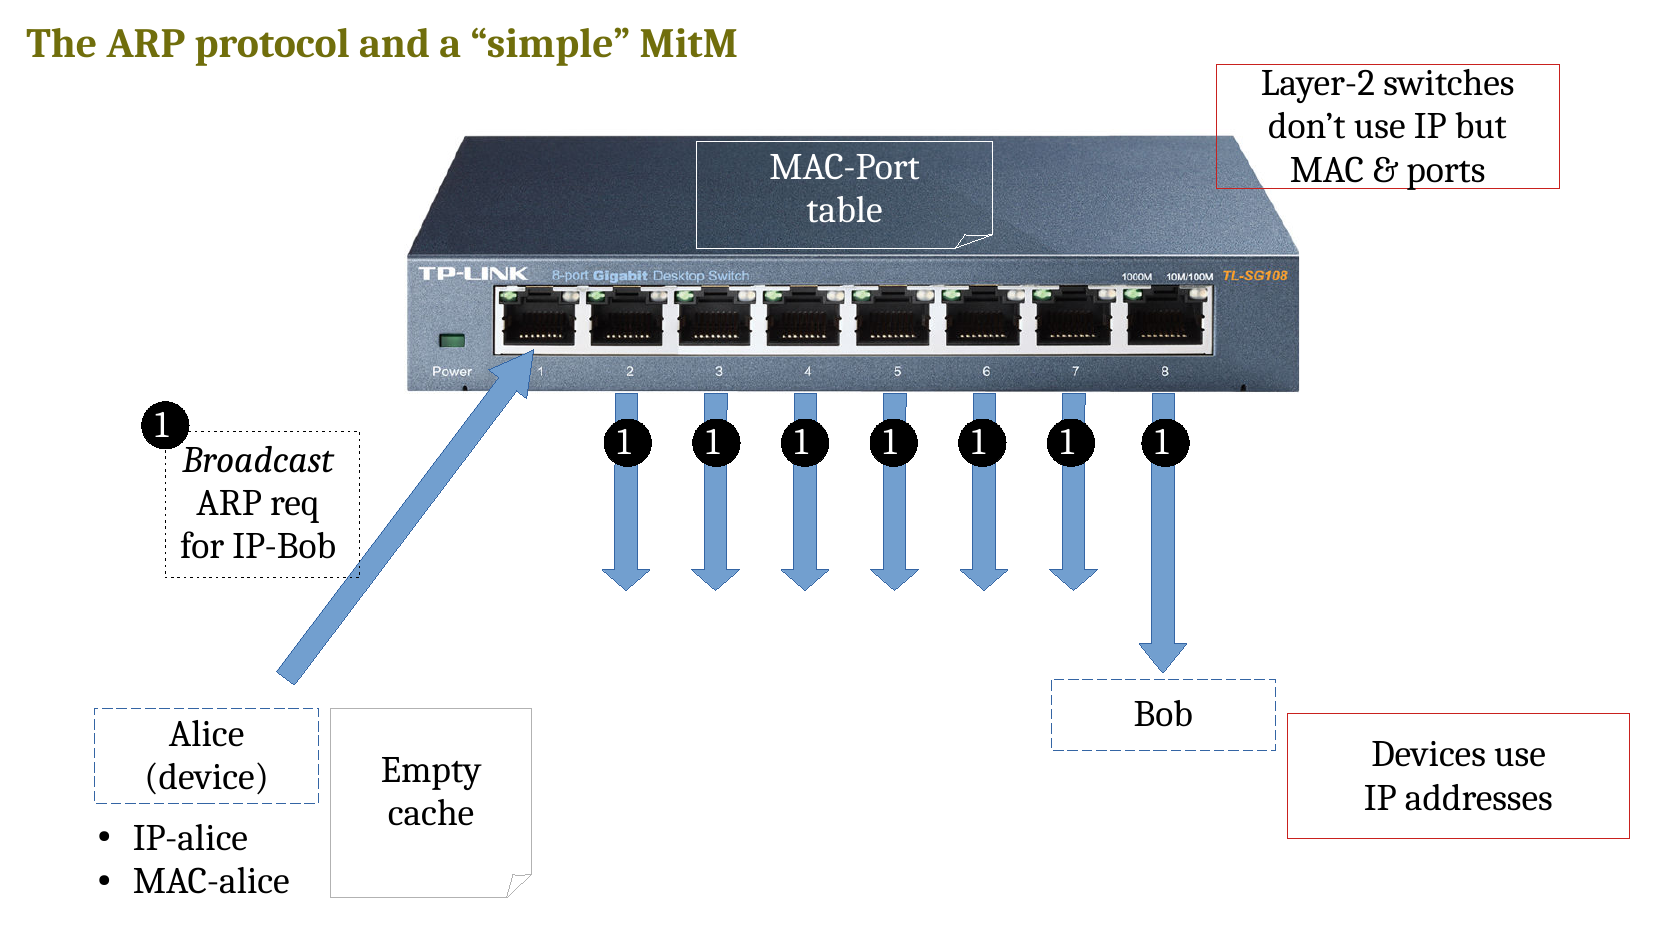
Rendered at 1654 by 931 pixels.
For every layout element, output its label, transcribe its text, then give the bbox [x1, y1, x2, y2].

text_box 1 [868, 413, 919, 473]
text_box 1 [139, 396, 191, 455]
text_box [1152, 393, 1175, 413]
text_box [870, 473, 919, 591]
text_box [691, 473, 740, 591]
text_box Bob [1051, 679, 1276, 751]
text_box IP-alice MAC-alice [82, 809, 309, 912]
text_box 1 [1140, 413, 1191, 473]
text_box Layer-2 switches don’t use IP but MAC & ports [1216, 64, 1560, 189]
text_box [1139, 473, 1187, 673]
text_box 1 [691, 413, 742, 473]
text_box 1 [956, 413, 1008, 473]
text_box [704, 393, 728, 413]
text_box [883, 393, 907, 413]
text_box MAC-Port table [696, 141, 993, 249]
picture [404, 129, 1300, 403]
text_box [1049, 473, 1098, 591]
text_box The ARP protocol and a “simple” MitM [11, 12, 1193, 77]
text_box 1 [1045, 413, 1096, 473]
text_box [615, 393, 638, 413]
text_box [794, 393, 817, 413]
text_box [973, 393, 996, 413]
text_box [1062, 393, 1086, 413]
text_box Alice (device) [94, 708, 319, 804]
text_box [960, 473, 1008, 591]
text_box [276, 349, 534, 685]
text_box Empty cache [330, 708, 532, 898]
text_box 1 [779, 413, 831, 473]
text_box [602, 473, 650, 591]
text_box [781, 473, 829, 591]
text_box Broadcast ARP req for IP-Bob [165, 431, 360, 578]
text_box 1 [602, 413, 653, 473]
text_box Devices use IP addresses [1287, 713, 1630, 839]
